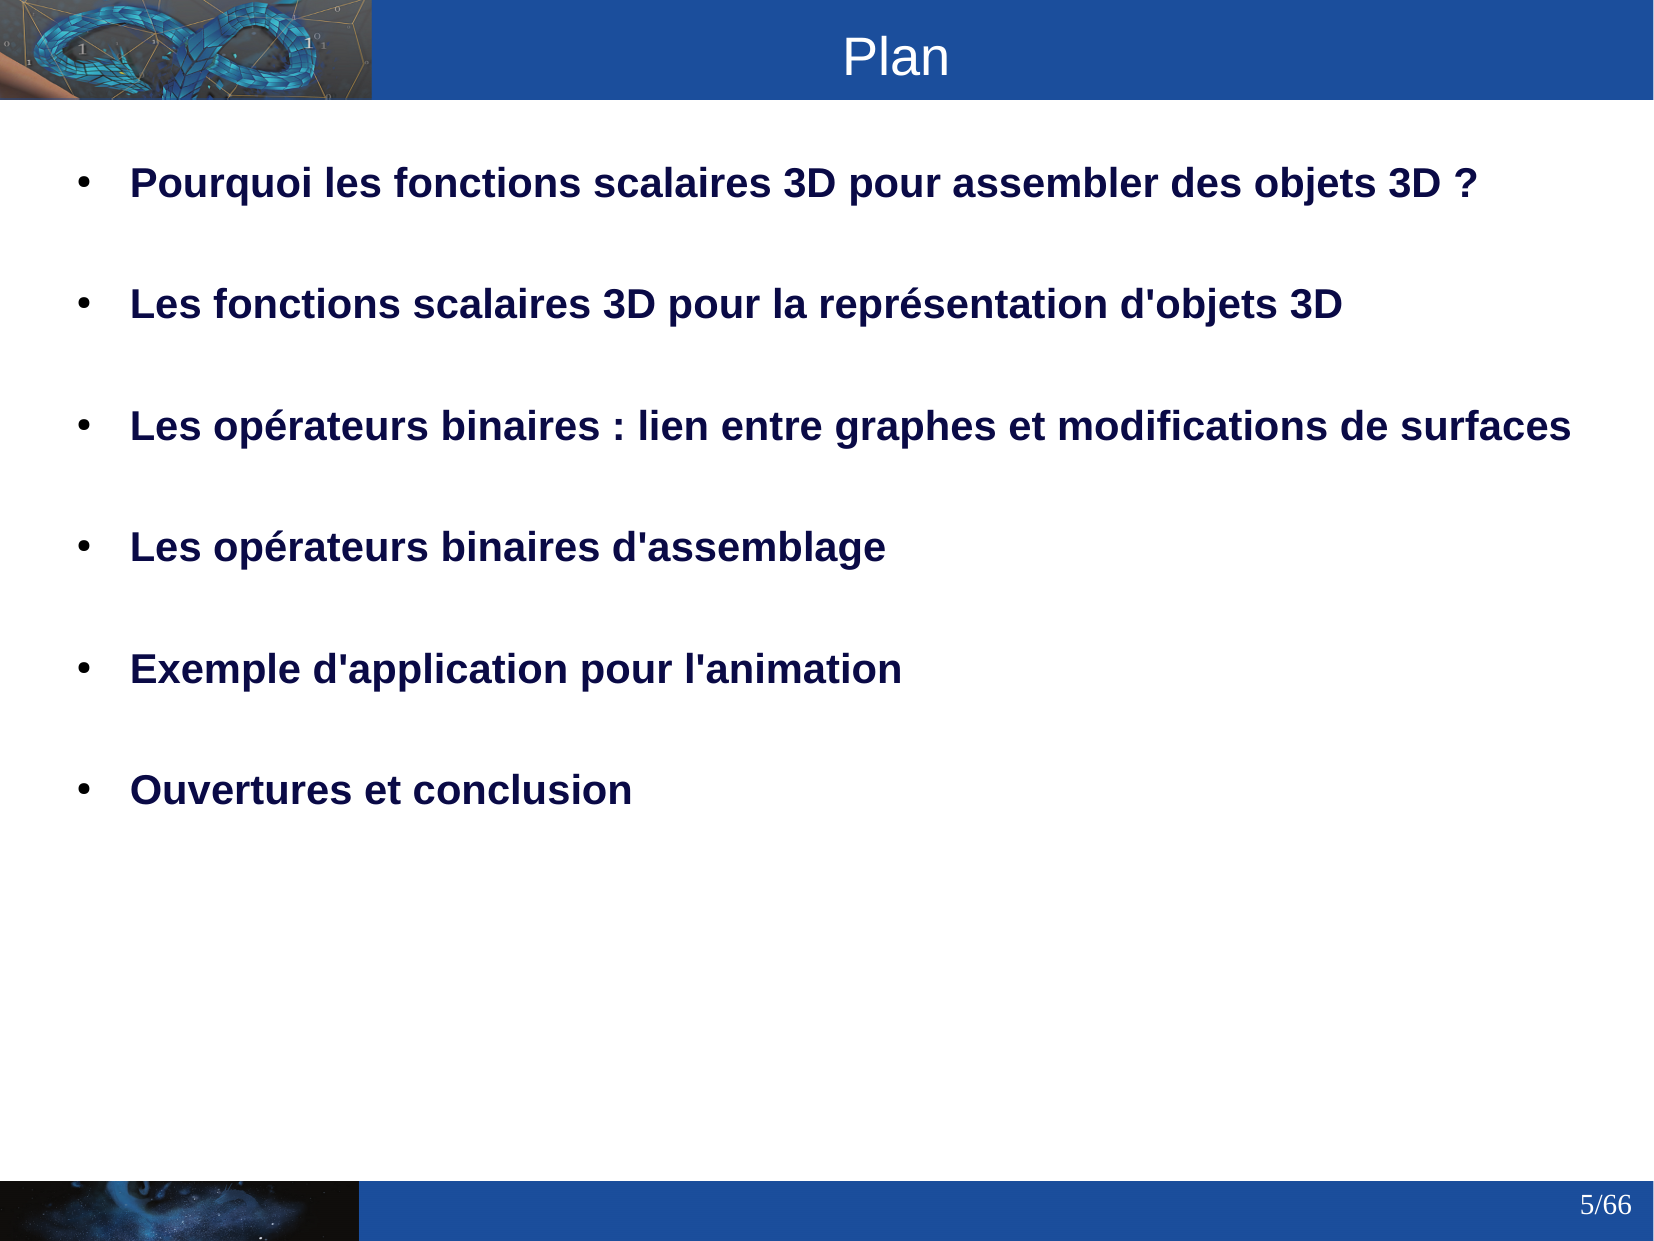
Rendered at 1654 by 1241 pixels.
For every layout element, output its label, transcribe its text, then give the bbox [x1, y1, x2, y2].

picture [0, 1181, 1654, 1241]
list Pourquoi les fonctions scalaires 3D pour assembler des objets 3D ? Les fonctions scalaires 3D pour la représentation d'objets 3D Les opérateurs binaires : lien entre graphes et modifications de surfaces Les opérateurs binaires d'assemblage Exemple d'application pour l'animation Ouvertures et conclusion [58, 159, 1600, 1145]
picture [0, 0, 1654, 100]
title Plan [387, 10, 1407, 102]
